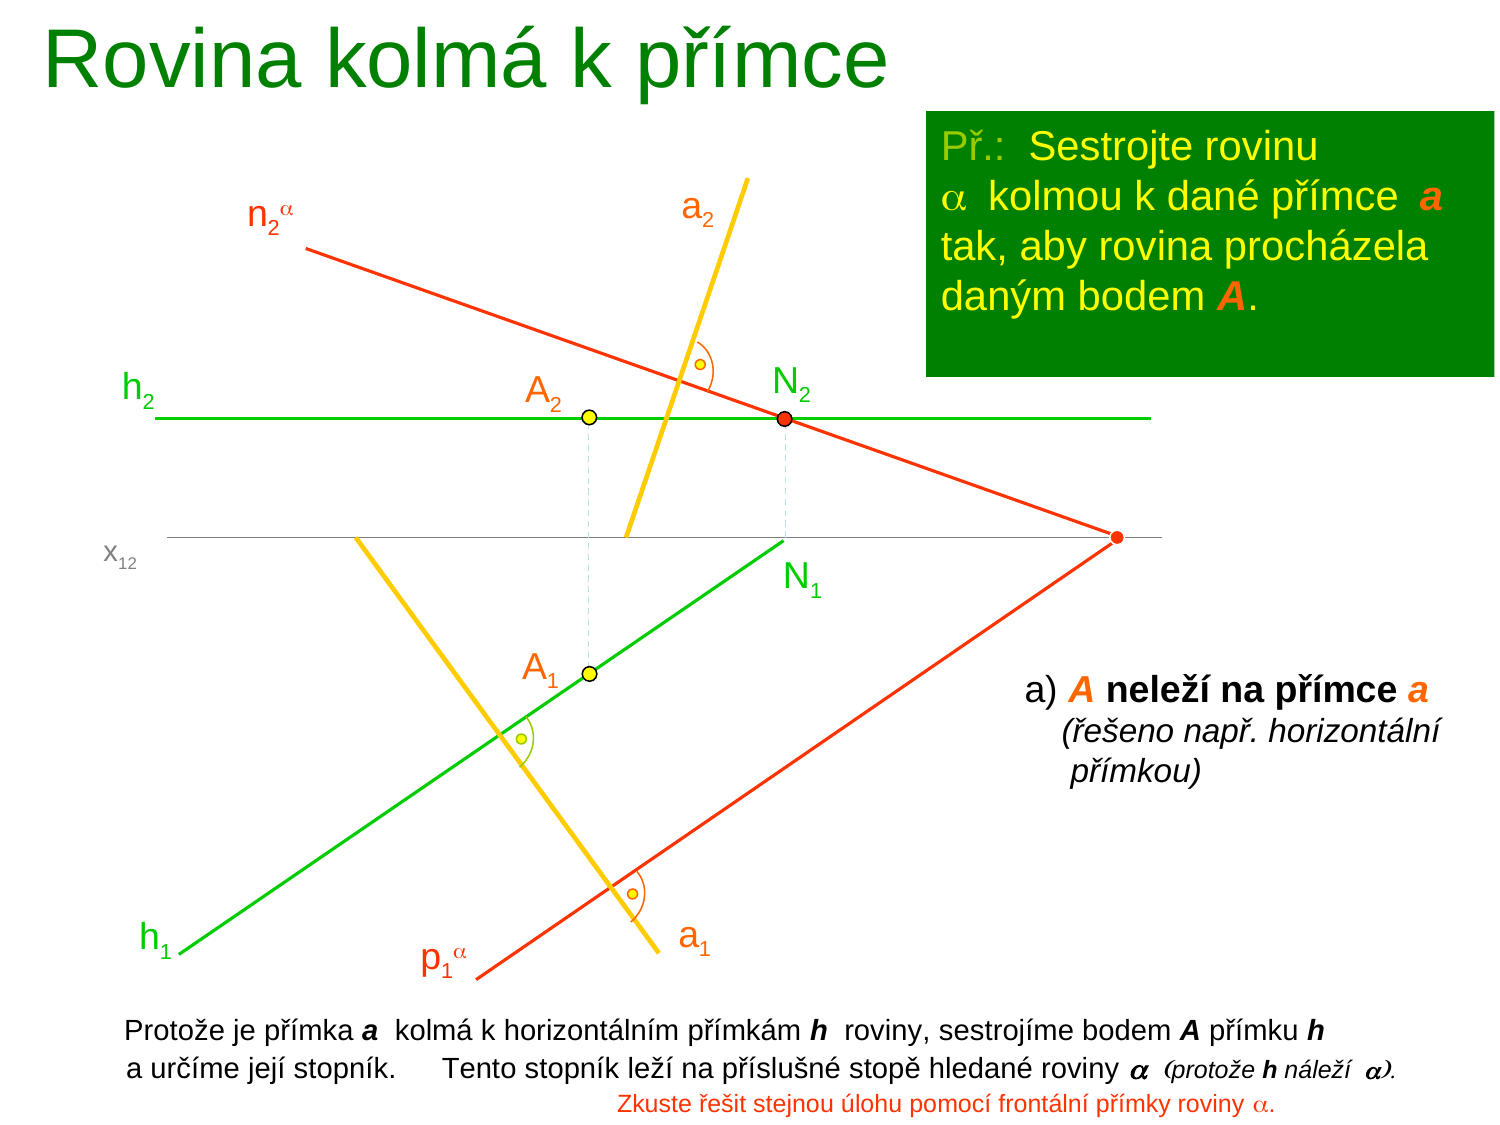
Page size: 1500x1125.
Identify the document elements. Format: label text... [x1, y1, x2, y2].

text_box Zkuste řešit stejnou úlohu pomocí frontální přímky roviny . [602, 1079, 1291, 1125]
text_box [627, 889, 638, 899]
text_box A2 [510, 357, 602, 425]
text_box N2 [757, 348, 838, 415]
text_box a2 [666, 173, 787, 240]
text_box x12 [88, 525, 191, 581]
text_box [1109, 530, 1125, 545]
text_box A1 [554, 665, 606, 701]
text_box Protože je přímka a kolmá k horizontálním přímkám h roviny, sestrojíme bodem A přímku h [109, 1003, 1482, 1055]
text_box [581, 410, 597, 425]
title Rovina kolmá k přímce [5, 0, 928, 114]
text_box N1 [768, 543, 856, 611]
text_box h2 [107, 354, 186, 422]
text_box a1 [663, 902, 733, 969]
text_box a určíme její stopník. [111, 1041, 427, 1093]
text_box Př.: Sestrojte rovinu kolmou k dané přímcea tak, aby rovina procházela daným bodem A. [926, 111, 1495, 377]
text_box n2 [232, 181, 324, 248]
text_box h1 [124, 904, 191, 972]
text_box a) A neleží na přímce a (řešeno např. horizontální přímkou) [1009, 656, 1477, 798]
text_box [582, 666, 597, 682]
text_box [777, 411, 792, 427]
text_box [516, 734, 527, 744]
text_box p1 [405, 924, 509, 991]
text_box A1 [507, 634, 606, 701]
text_box [695, 359, 706, 370]
text_box Tento stopník leží na příslušné stopě hledané roviny protože h náleží [427, 1041, 1488, 1093]
